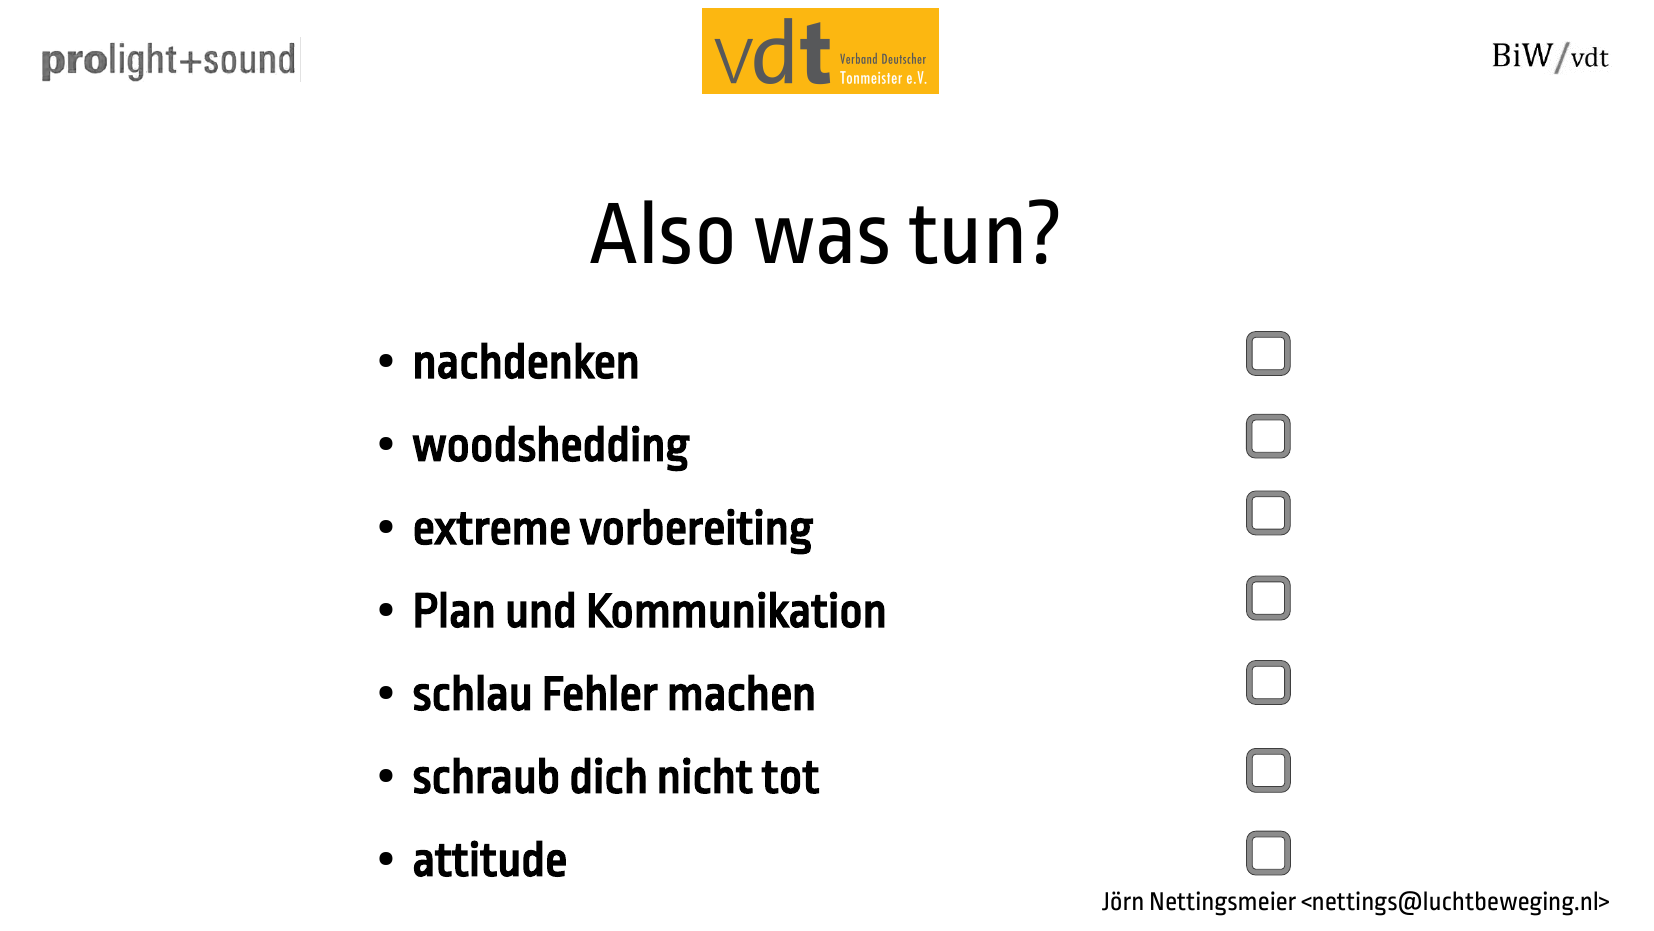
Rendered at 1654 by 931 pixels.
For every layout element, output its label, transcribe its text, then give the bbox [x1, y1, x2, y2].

picture [1228, 639, 1310, 721]
picture [1490, 39, 1613, 75]
picture [1228, 727, 1310, 809]
picture [1228, 310, 1310, 392]
picture [702, 8, 939, 94]
picture [1228, 810, 1310, 892]
picture [1228, 555, 1310, 637]
subtitle nachdenken woodshedding extreme vorbereiting Plan und Kommunikation schlau Fehler machen schraub dich nicht tot attitude [377, 335, 1536, 888]
title Also was tun? [82, 181, 1571, 289]
picture [37, 37, 301, 82]
picture [1228, 393, 1310, 551]
